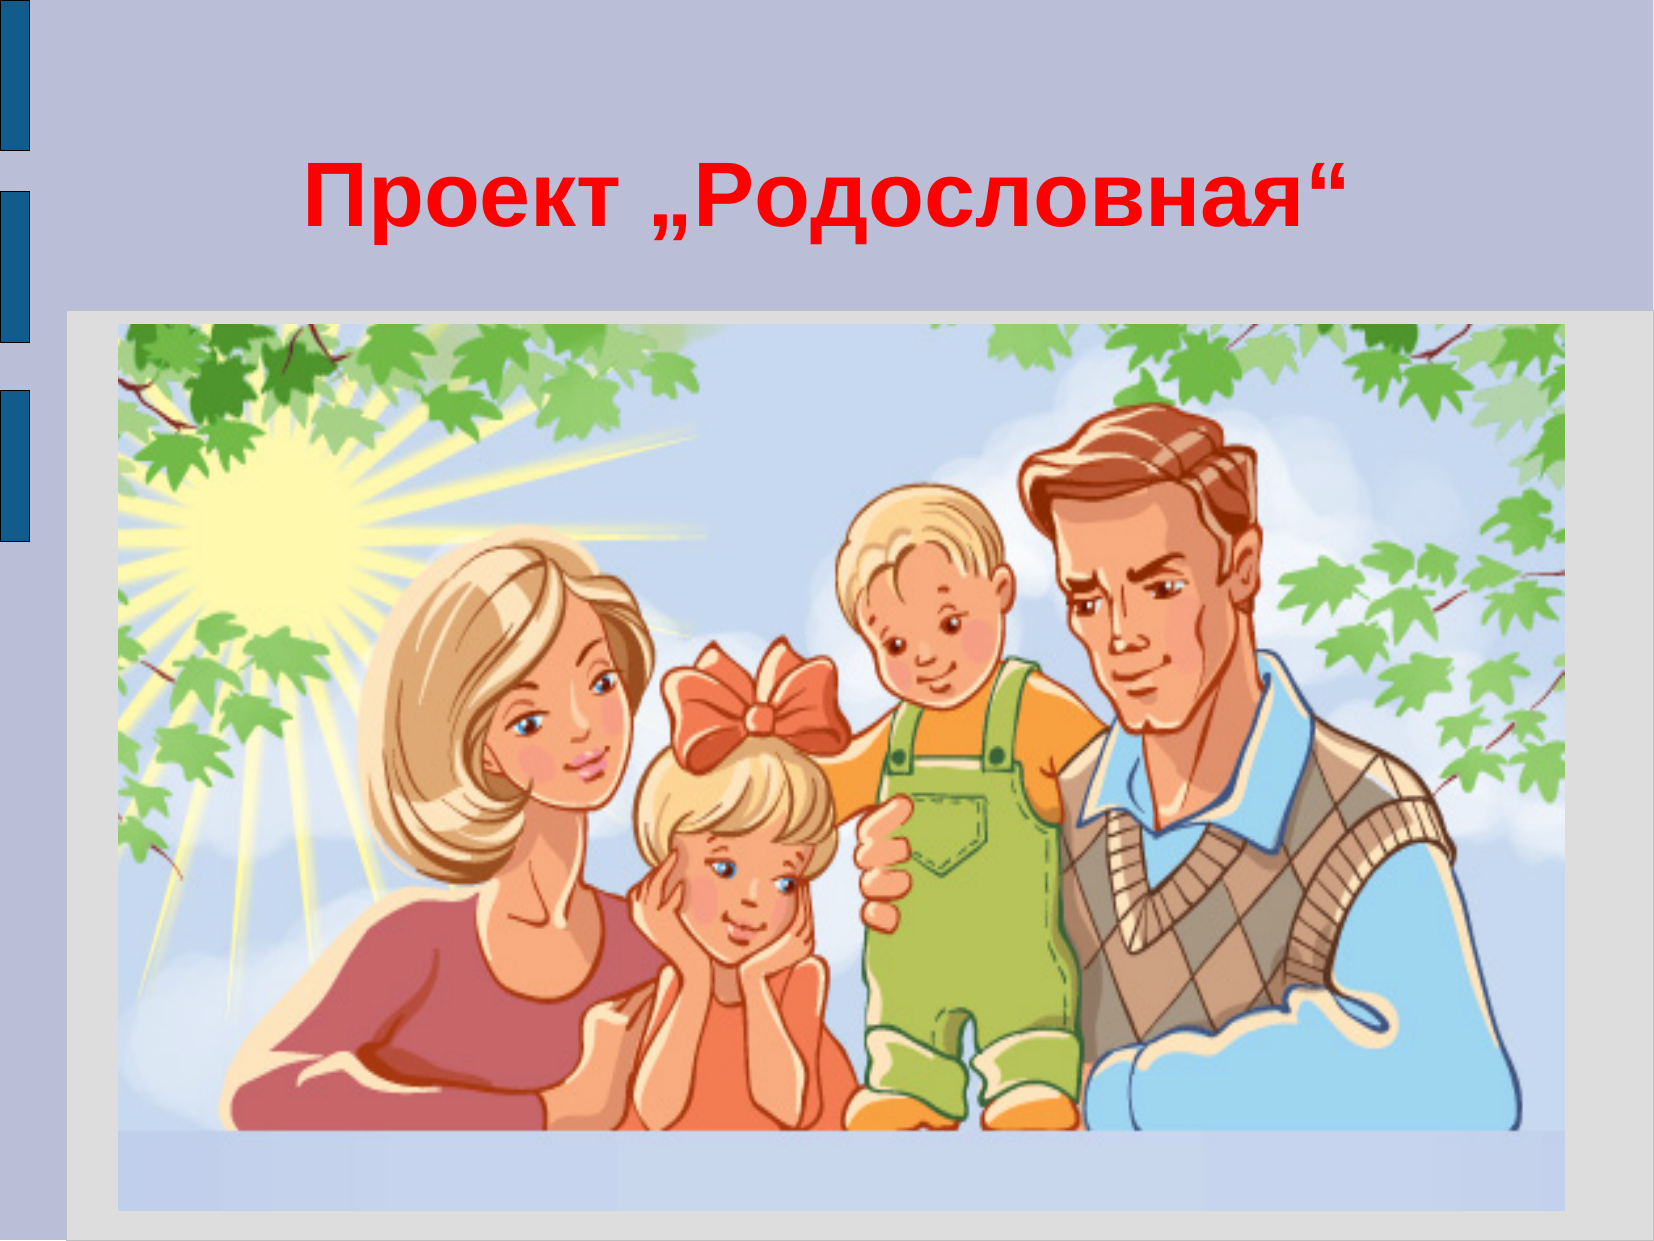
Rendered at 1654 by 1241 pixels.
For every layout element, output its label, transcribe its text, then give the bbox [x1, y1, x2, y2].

title Проект „Родословная“ [121, 143, 1534, 246]
picture [118, 324, 1565, 1211]
